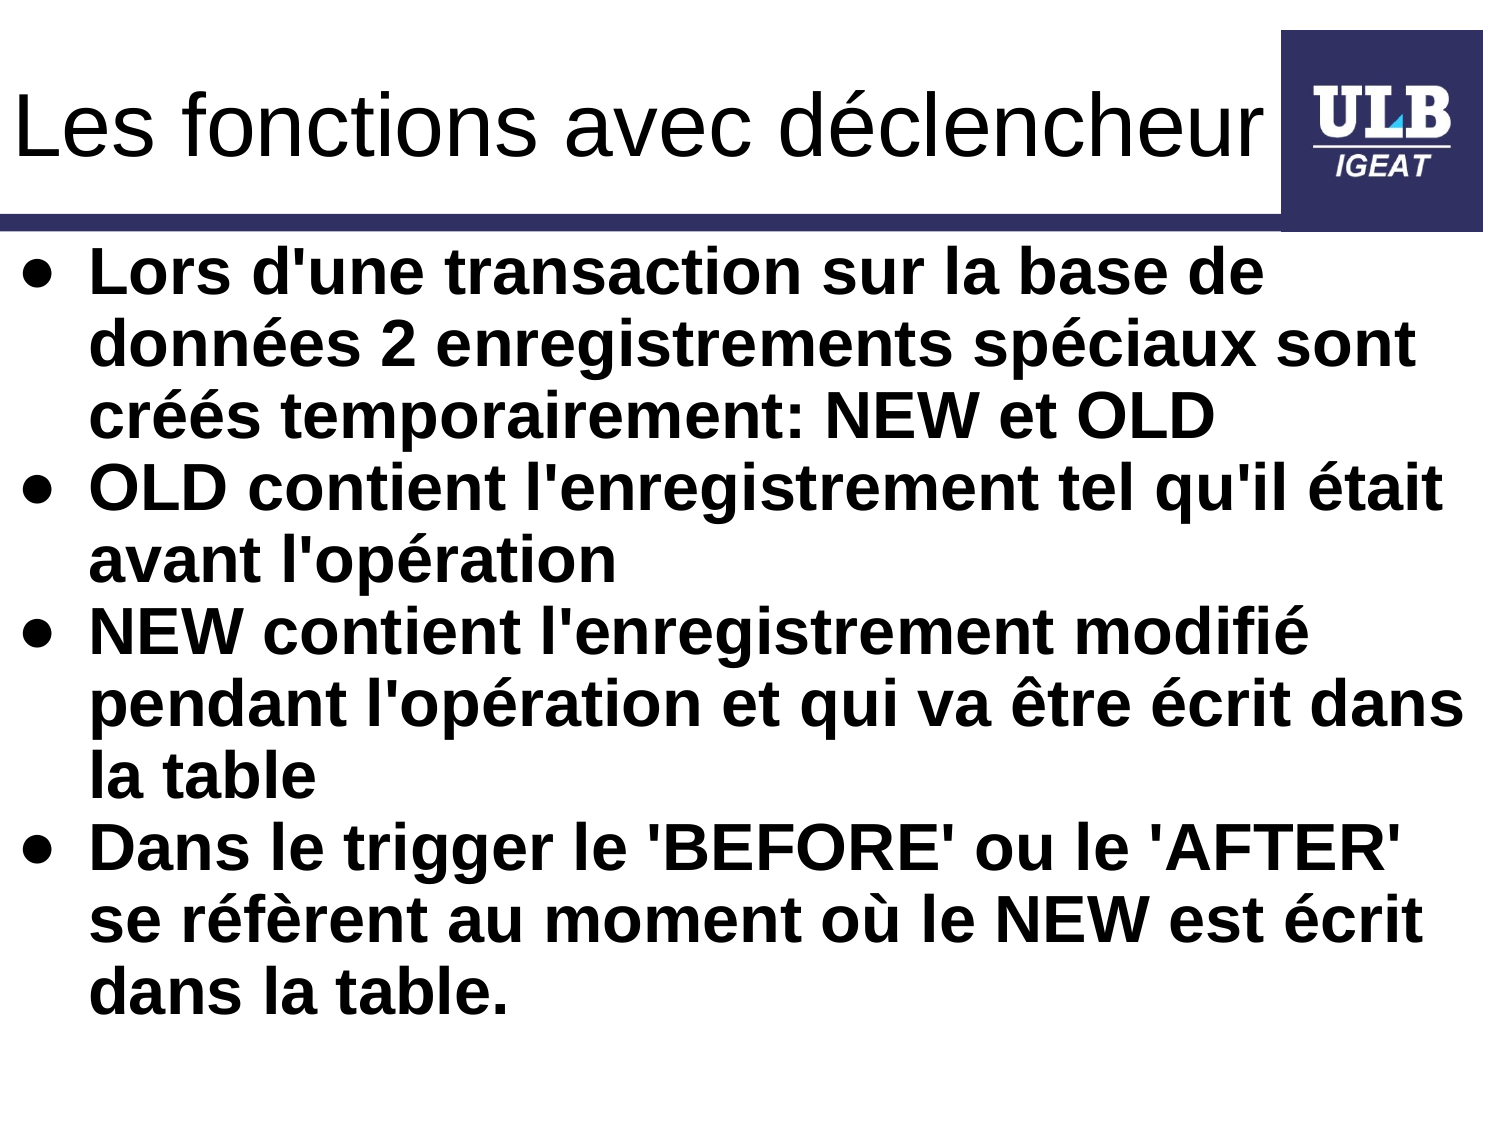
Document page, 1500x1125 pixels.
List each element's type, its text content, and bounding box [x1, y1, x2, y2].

picture [1281, 30, 1483, 232]
text_box Lors d'une transaction sur la base de données 2 enregistrements spéciaux sont créés temporairement: NEW et OLD OLD contient l'enregistrement tel qu'il était avant l'opération NEW contient l'enregistrement modifié pendant l'opération et qui va être écrit dans la table Dans le trigger le 'BEFORE' ou le 'AFTER' se réfèrent au moment où le NEW est écrit dans la table. [13, 236, 1487, 1118]
text_box Les fonctions avec déclencheur [0, 66, 1278, 175]
